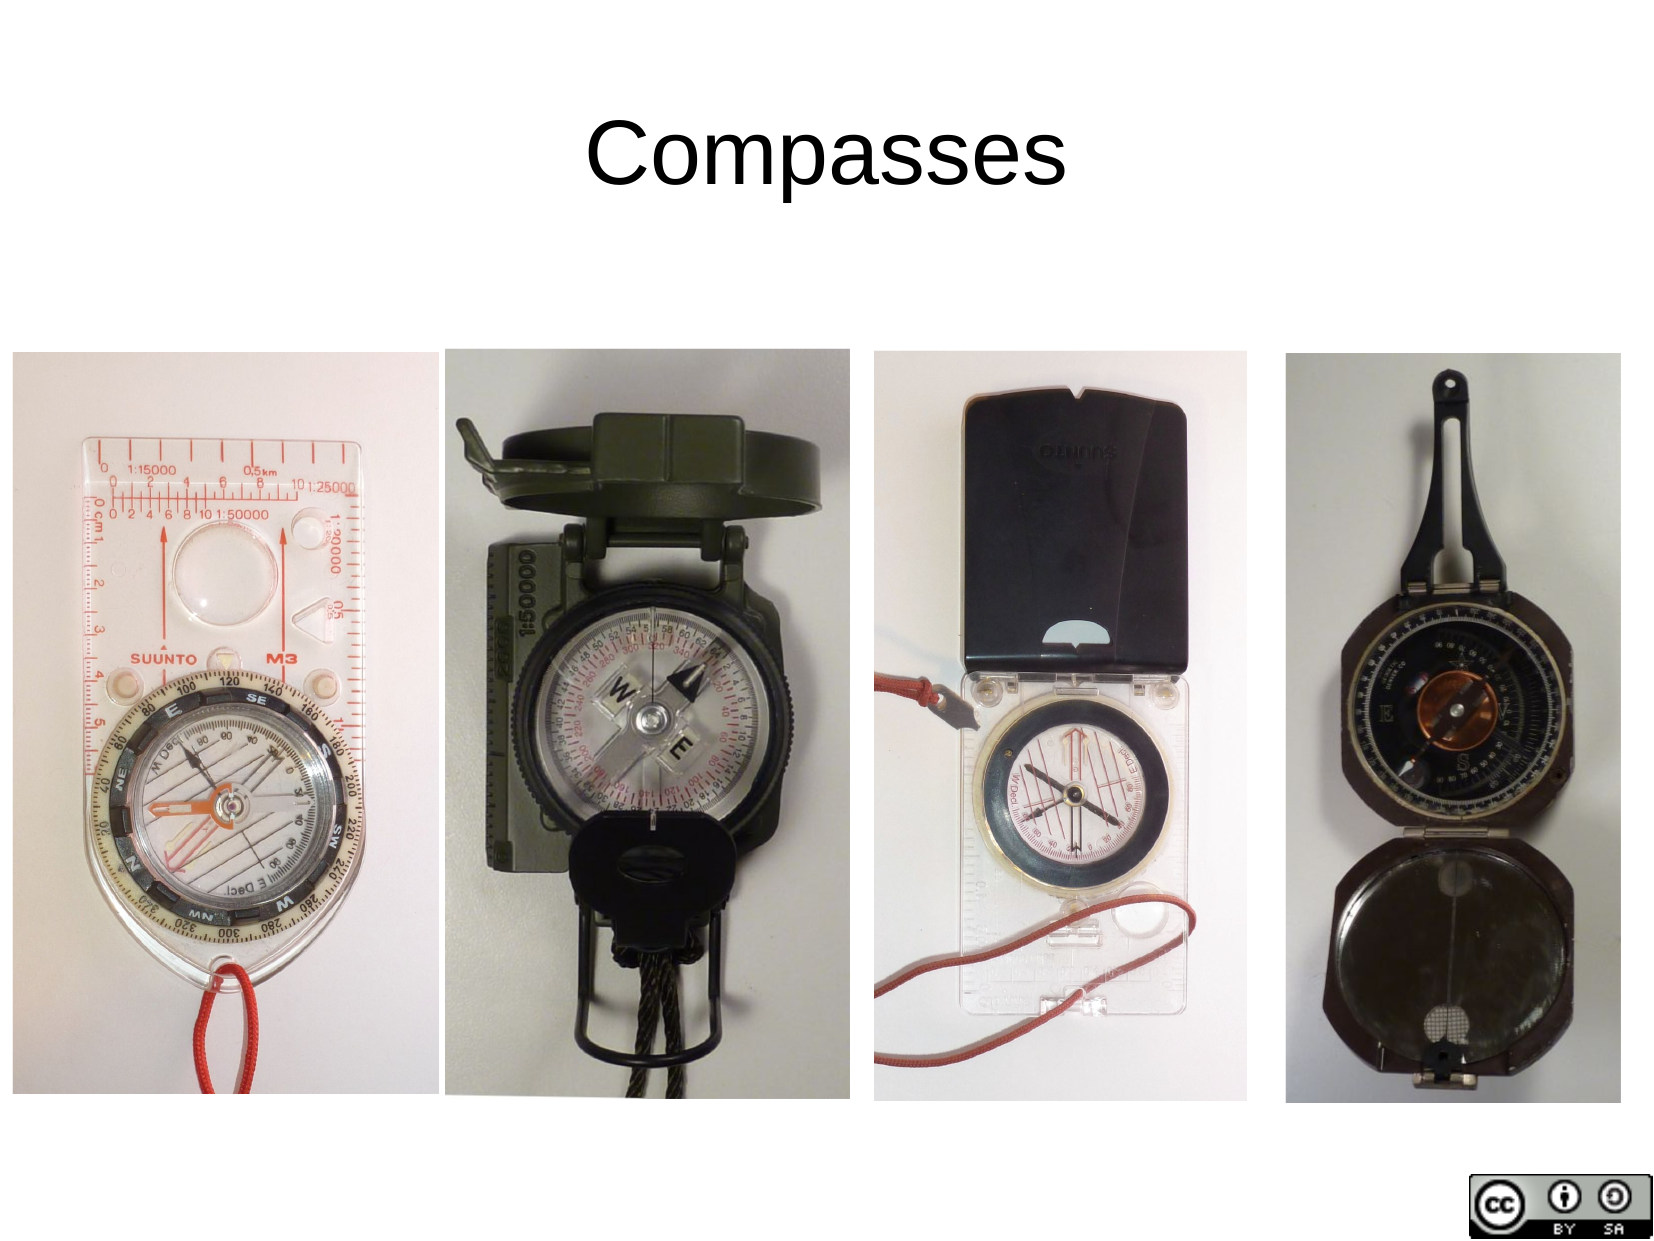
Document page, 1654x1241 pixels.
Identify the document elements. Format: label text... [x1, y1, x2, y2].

picture [444, 348, 850, 1099]
picture [12, 351, 439, 1094]
picture [1285, 352, 1621, 1103]
picture [873, 350, 1247, 1101]
picture [1469, 1174, 1653, 1239]
title Compasses [82, 49, 1571, 257]
